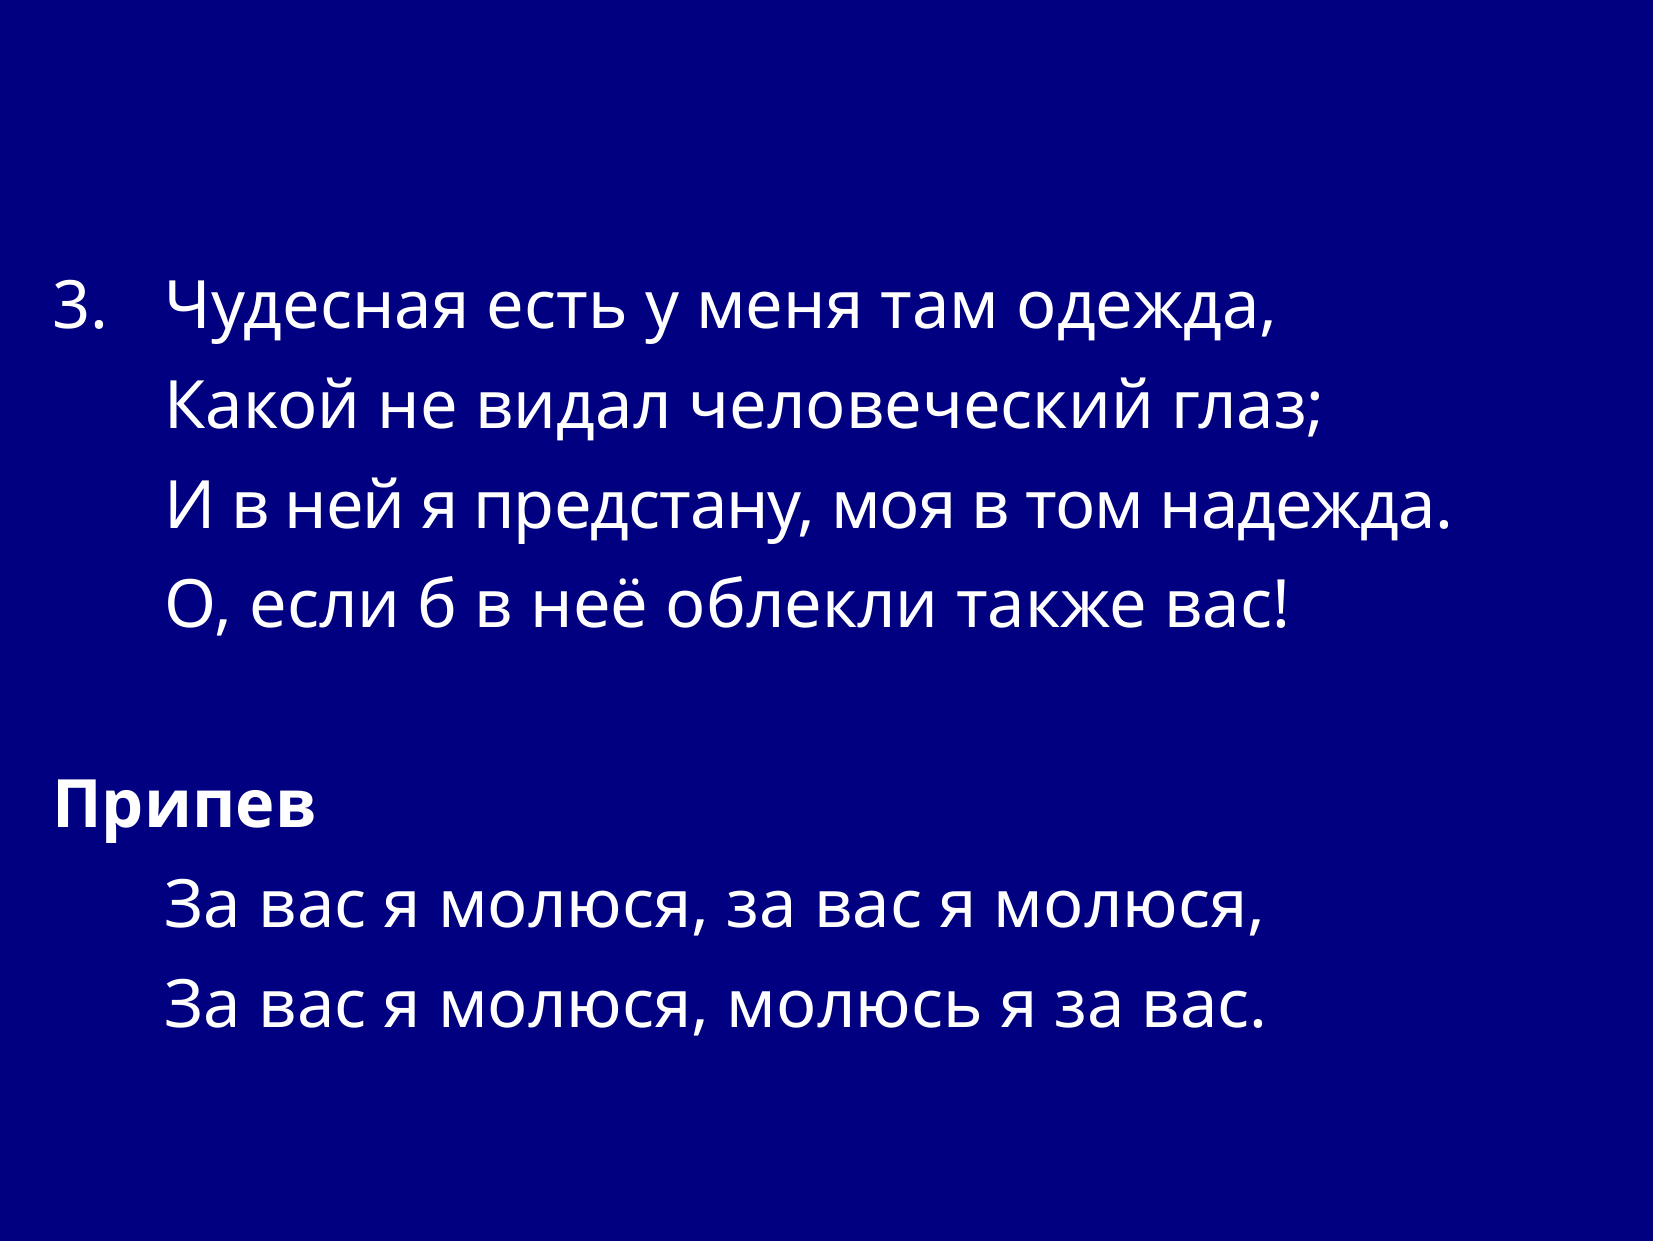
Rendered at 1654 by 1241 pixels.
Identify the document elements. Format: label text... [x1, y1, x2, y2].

text_box 3. Чудесная есть у меня там одежда, Какой не видал человеческий глаз; И в ней я предстану, моя в том надежда. О, если б в неё облекли также вас! Припев За вас я молюся, за вас я молюся, За вас я молюся, молюсь я за вас. [37, 150, 1653, 1163]
